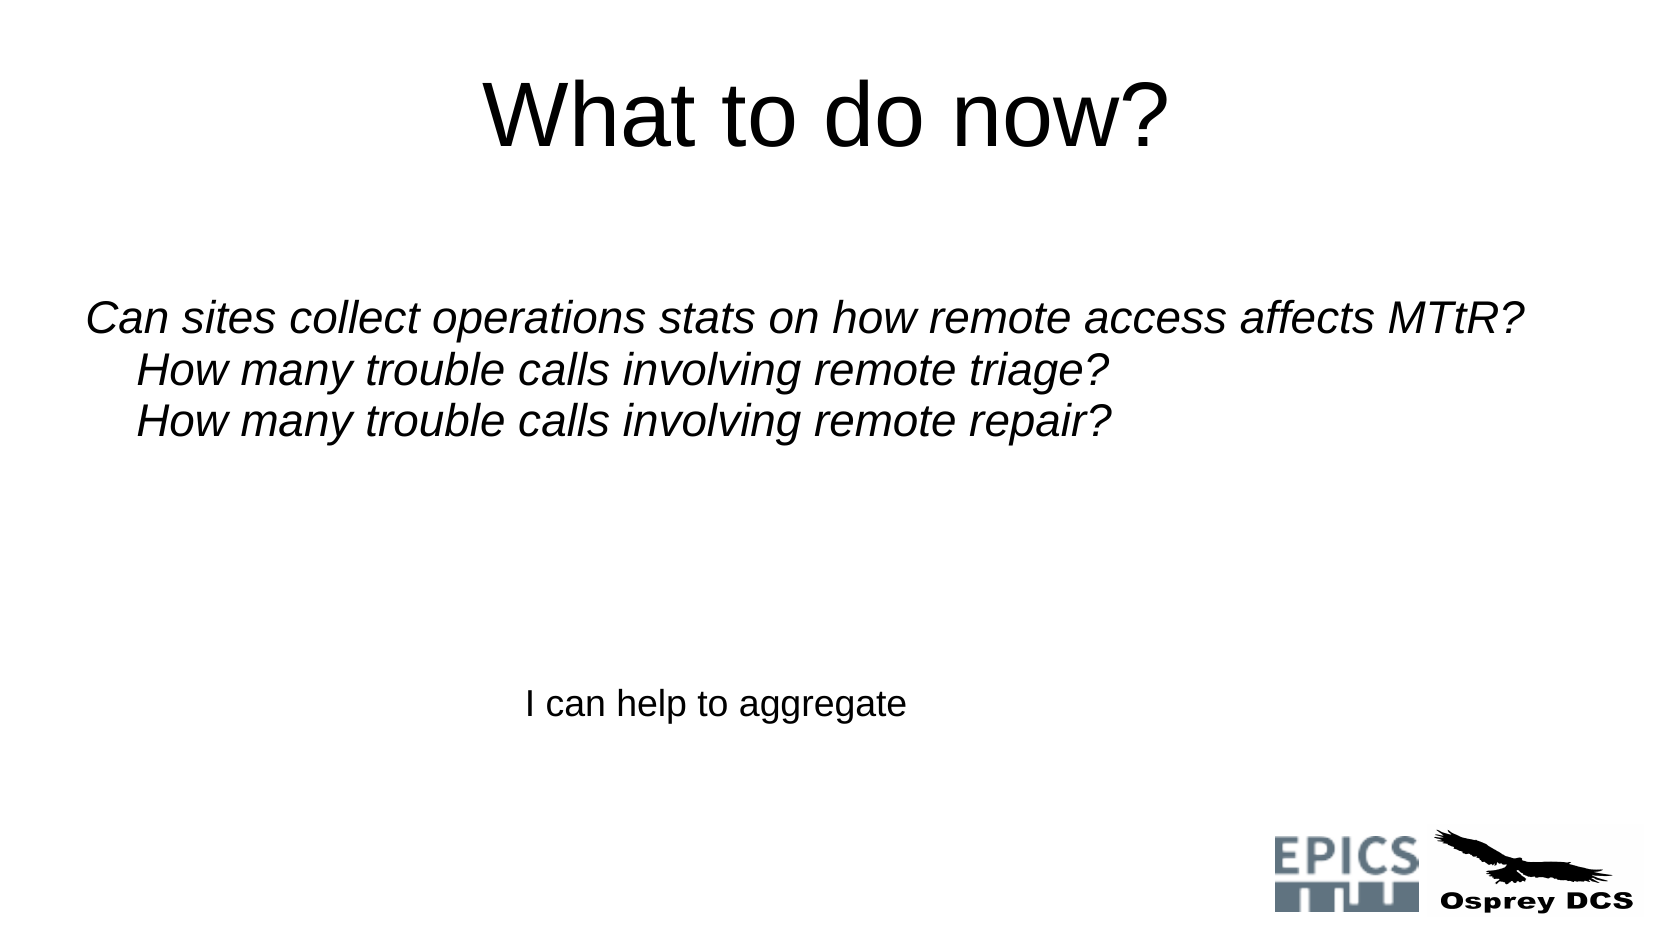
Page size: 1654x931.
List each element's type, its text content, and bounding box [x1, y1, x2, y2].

picture [1275, 836, 1419, 912]
text_box I can help to aggregate [510, 675, 923, 732]
title What to do now? [82, 37, 1571, 193]
picture [1427, 824, 1644, 917]
text_box Can sites collect operations stats on how remote access affects MTtR? How many trouble calls involving remote triage? How many trouble calls involving remote repair? [70, 285, 1546, 496]
